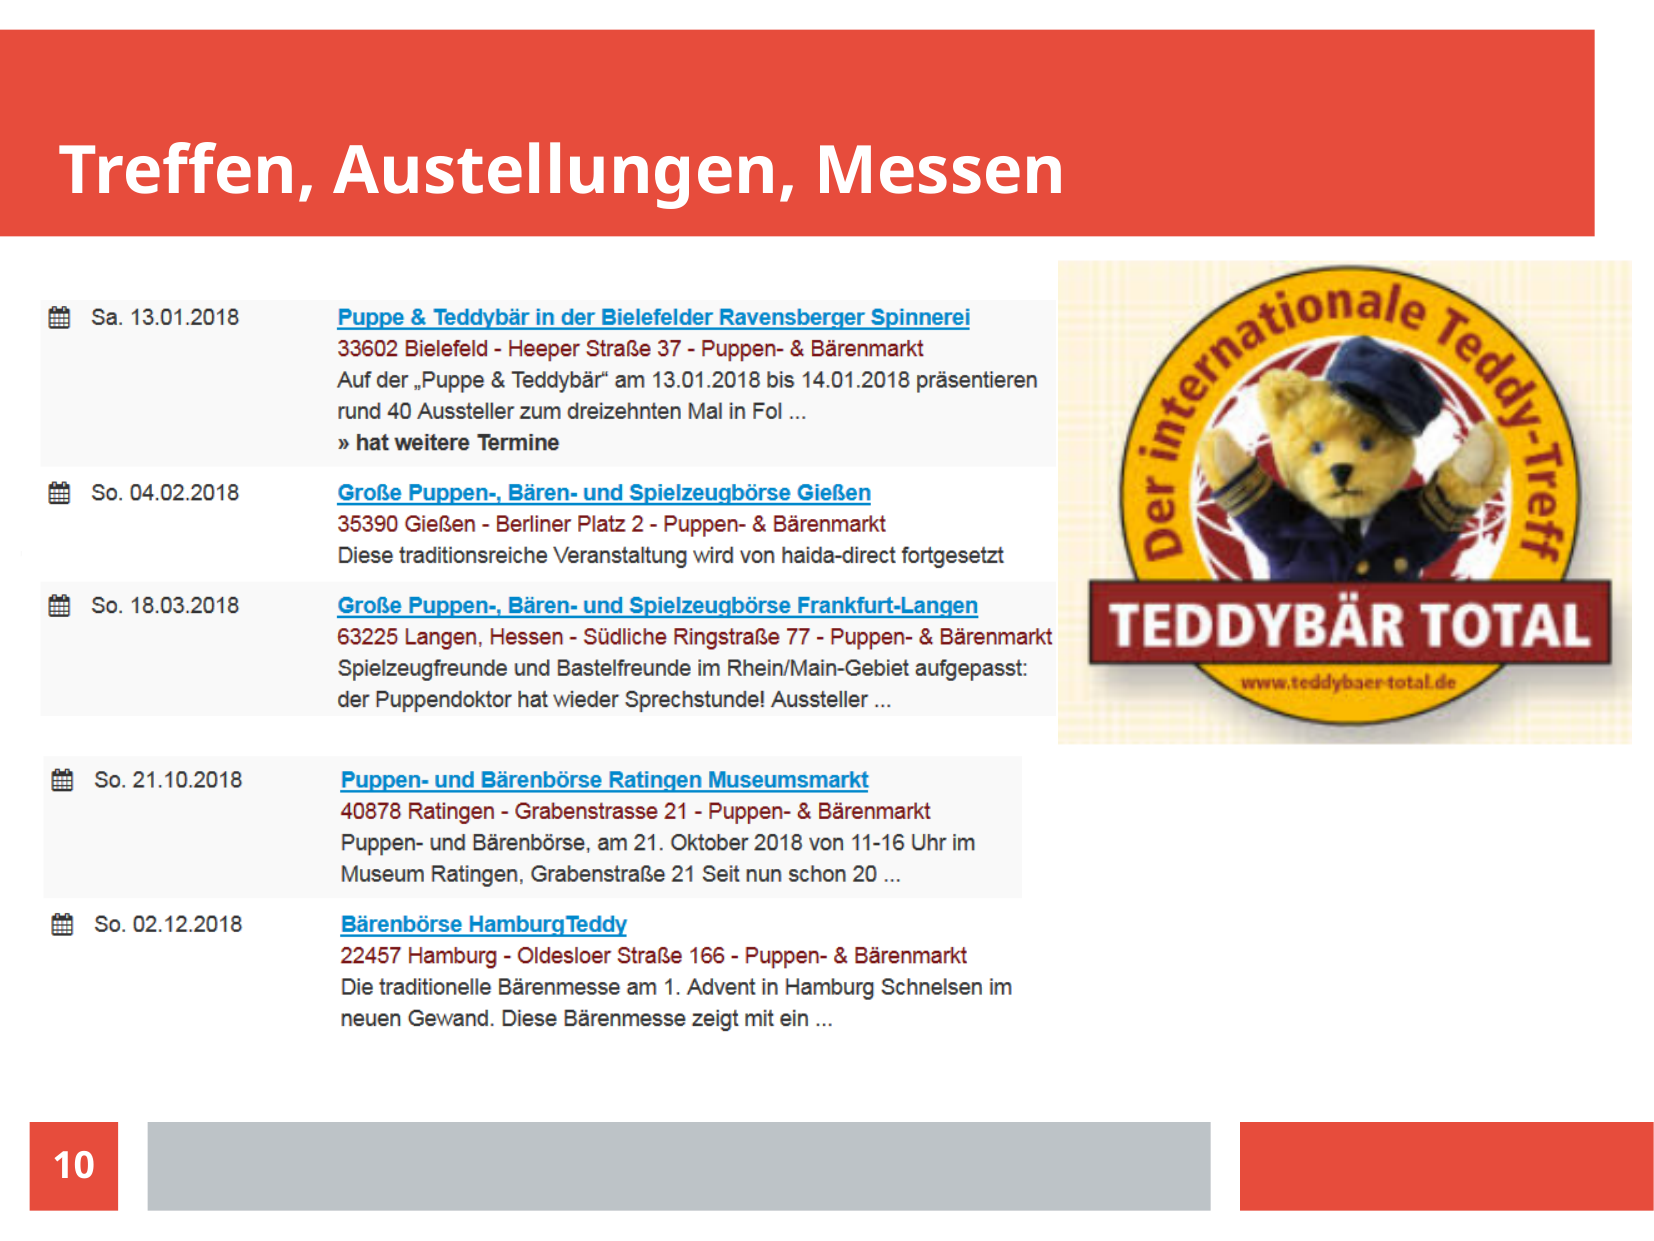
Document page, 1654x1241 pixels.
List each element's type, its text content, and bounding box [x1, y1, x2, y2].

picture [1, 300, 1056, 726]
picture [1058, 259, 1632, 749]
title Treffen, Austellungen, Messen [59, 59, 1595, 207]
text_box [29, 1122, 119, 1211]
picture [15, 750, 1022, 1040]
